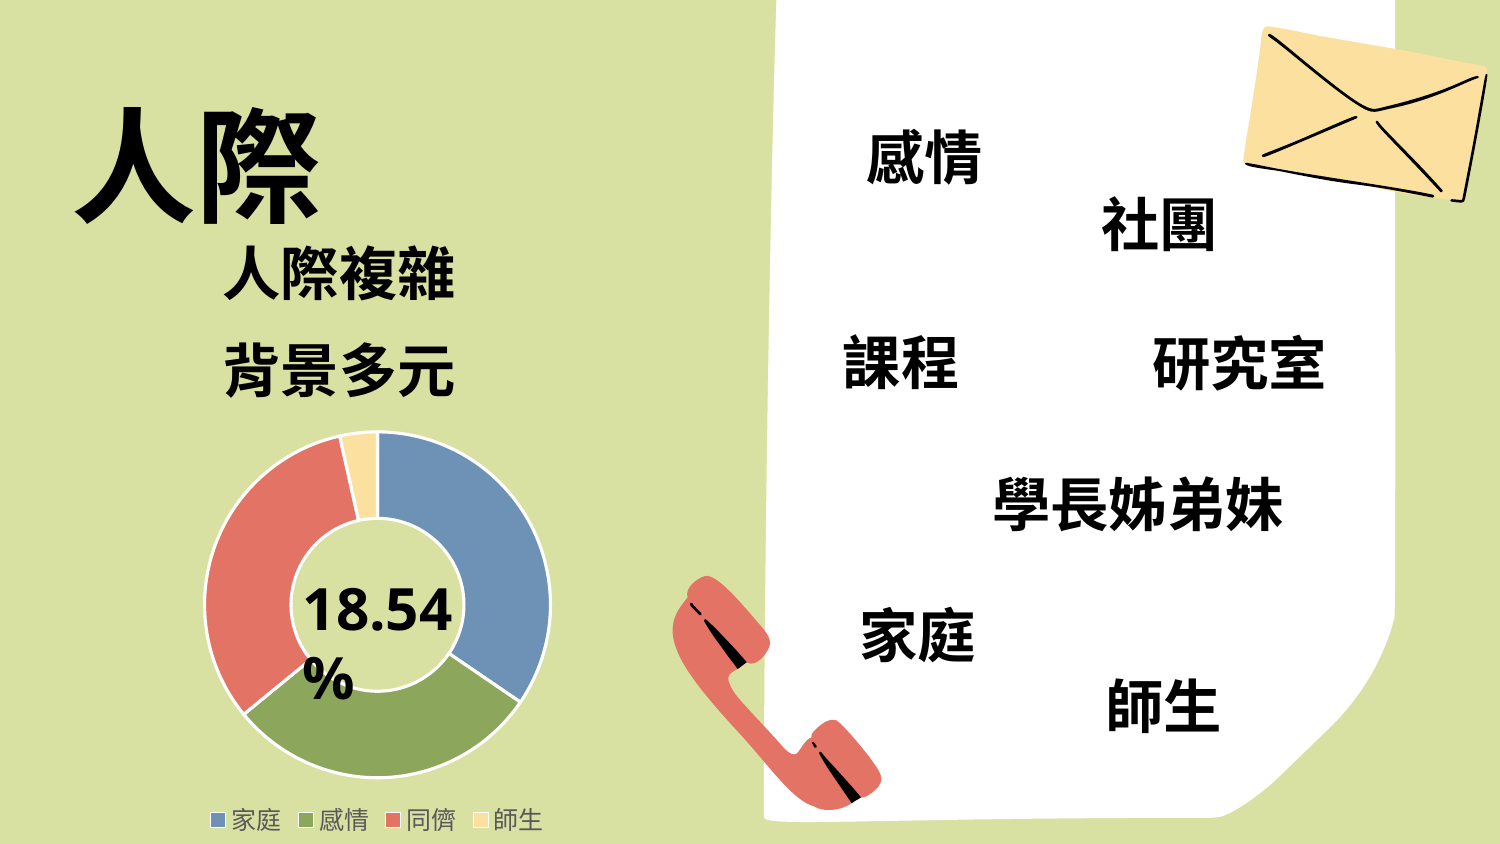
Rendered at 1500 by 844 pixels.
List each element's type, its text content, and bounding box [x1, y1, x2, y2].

text_box 課程 [828, 319, 1002, 404]
chart [87, 423, 668, 844]
text_box 感情 [851, 113, 1025, 199]
text_box 研究室 [1137, 319, 1348, 405]
text_box 人際複雜 [207, 230, 545, 315]
text_box [672, 0, 1488, 823]
text_box 背景多元 [207, 326, 545, 412]
text_box 18.54% [288, 564, 481, 719]
text_box 學長姊弟妹 [977, 460, 1314, 546]
text_box 人際 [40, 6, 353, 247]
text_box 師生 [1090, 662, 1264, 748]
text_box 家庭 [845, 591, 1019, 677]
text_box 社團 [1086, 180, 1260, 266]
